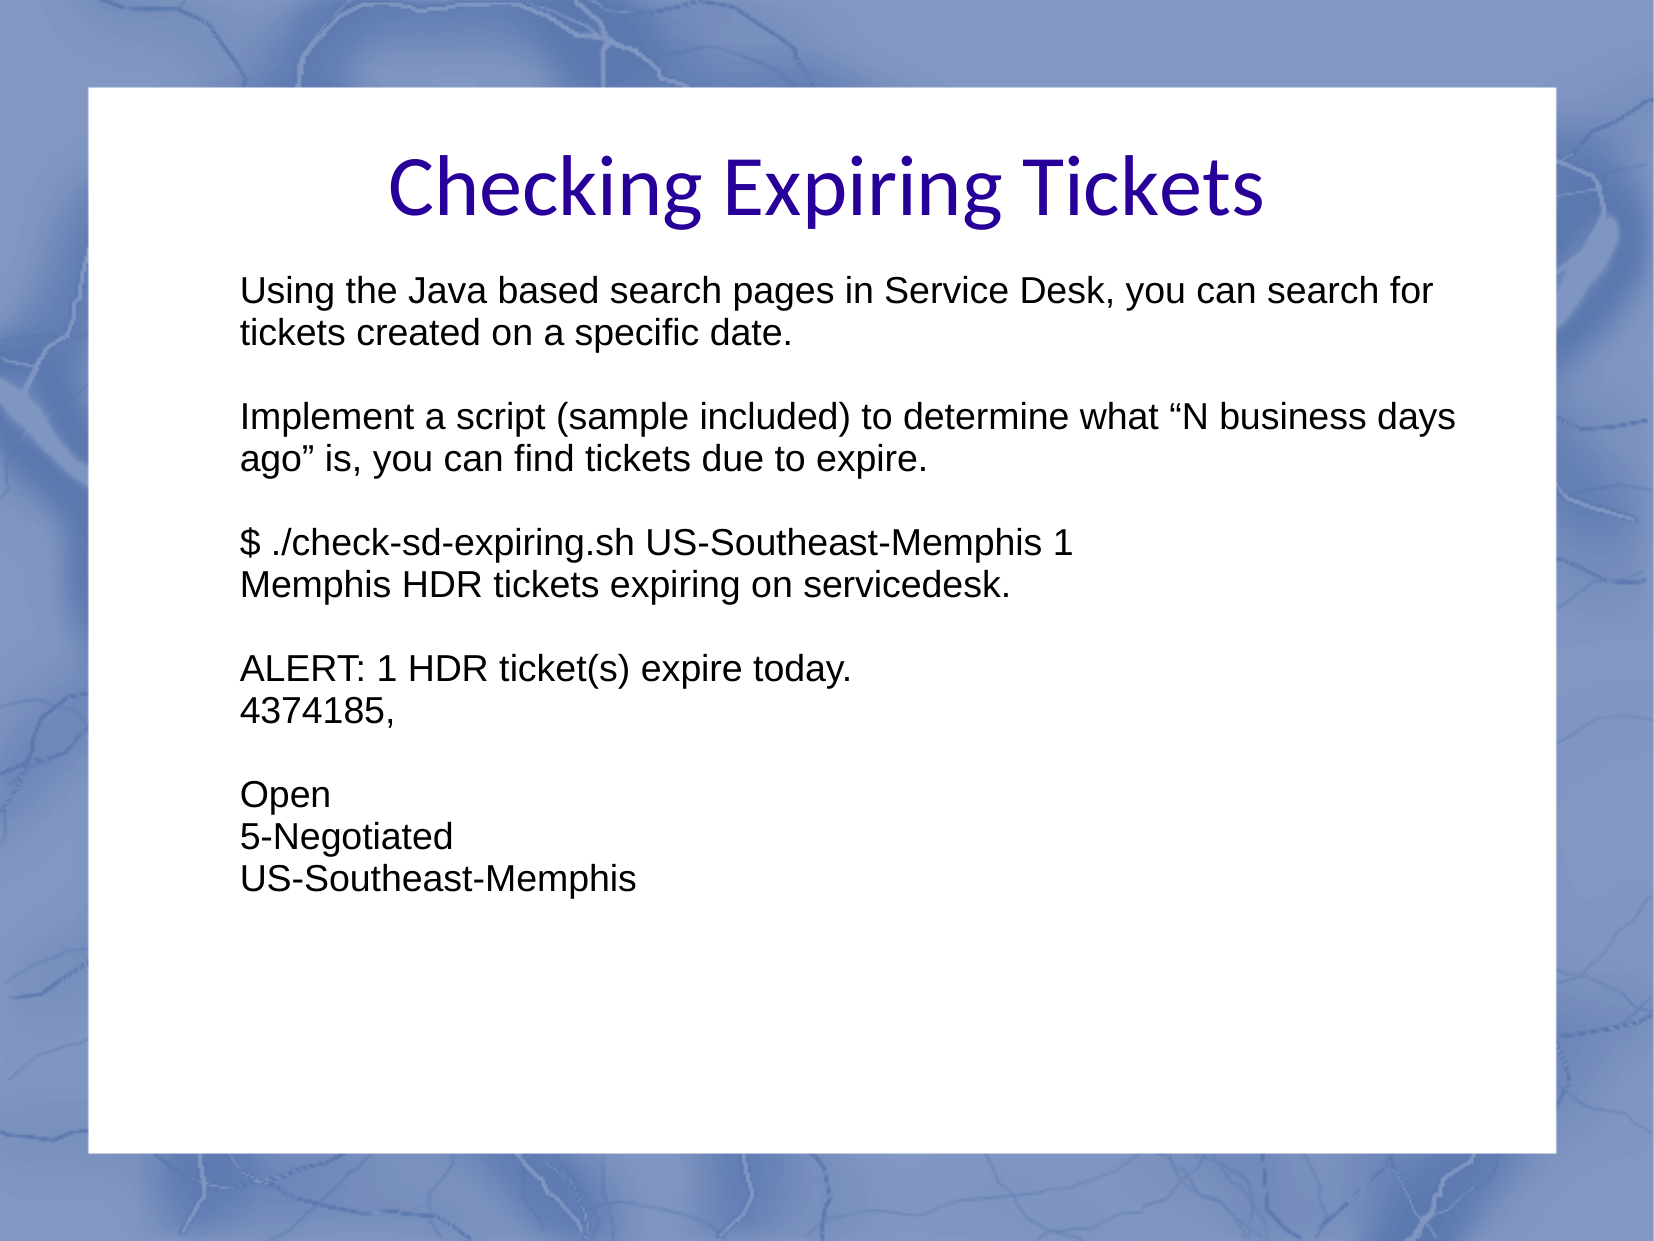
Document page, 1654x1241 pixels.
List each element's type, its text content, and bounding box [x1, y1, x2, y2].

picture [0, 0, 1654, 1241]
text_box Using the Java based search pages in Service Desk, you can search for tickets created on a specific date. Implement a script (sample included) to determine what “N business days ago” is, you can find tickets due to expire. $ ./check-sd-expiring.sh US-Southeast-Memphis 1 Memphis HDR tickets expiring on servicedesk. ALERT: 1 HDR ticket(s) expire today. 4374185, Open 5-Negotiated US-Southeast-Memphis [225, 262, 1501, 1203]
title Checking Expiring Tickets [118, 90, 1536, 298]
